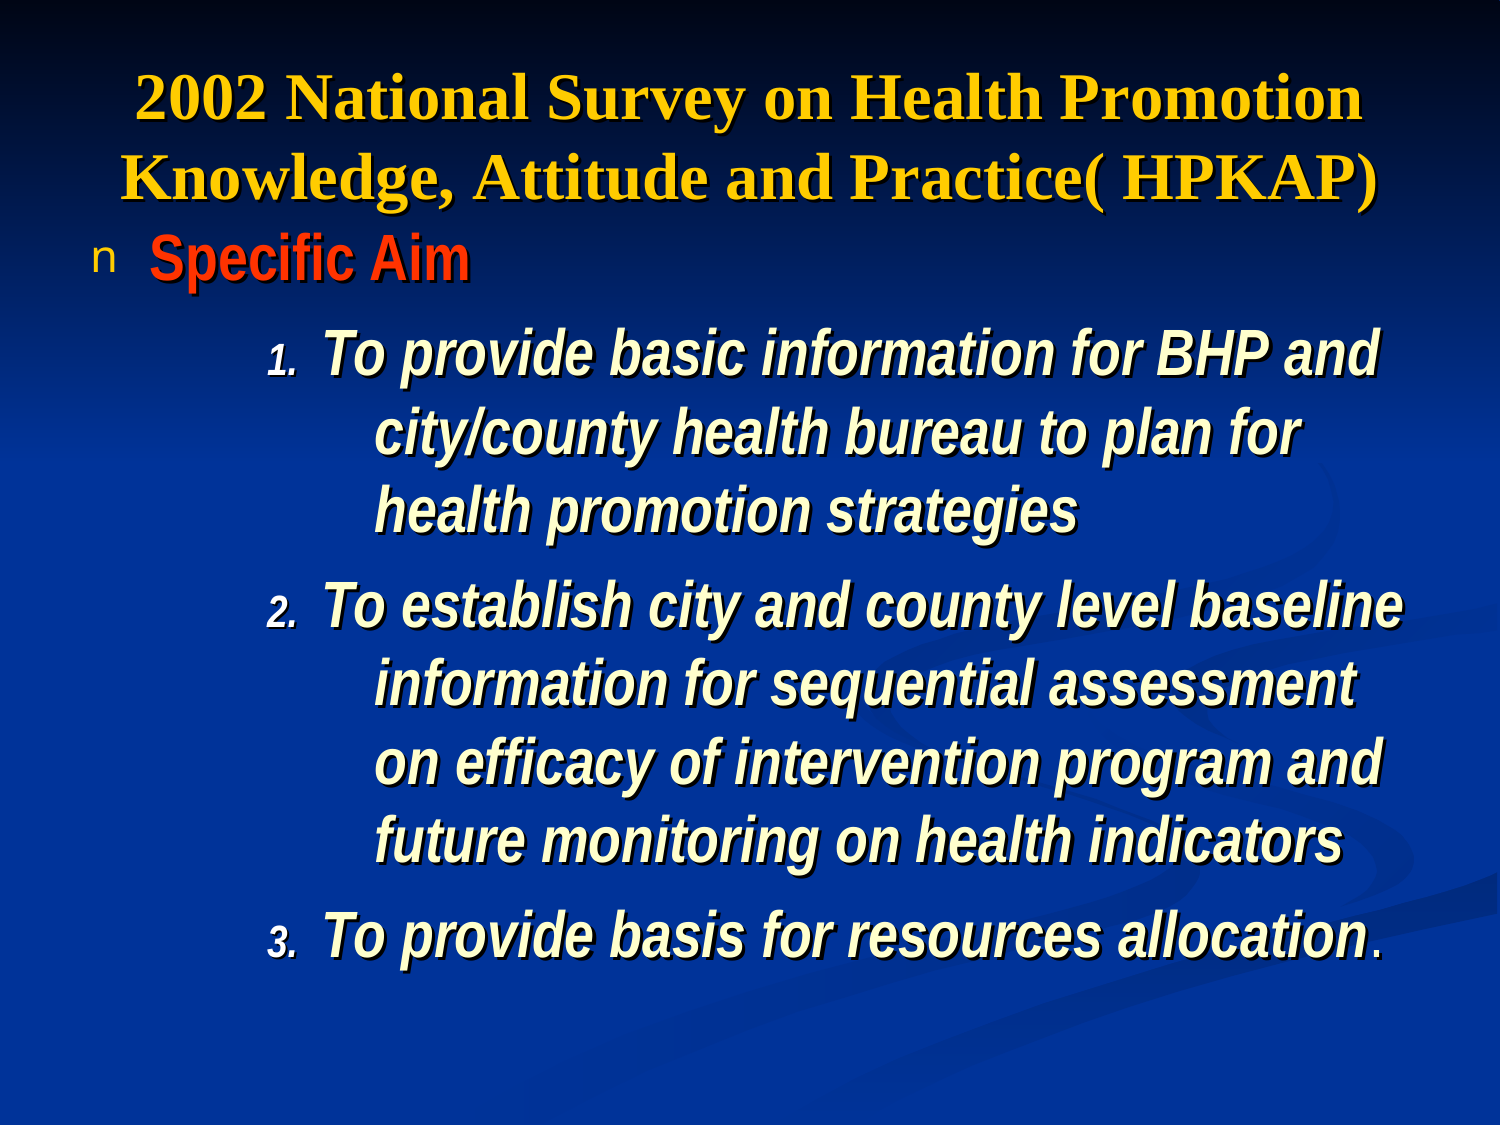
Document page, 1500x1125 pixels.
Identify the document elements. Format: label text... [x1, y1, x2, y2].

title 2002 National Survey on Health Promotion Knowledge, Attitude and Practice( HPKAP) [75, 45, 1426, 185]
list Specific Aim To provide basic information for BHP and city/county health bureau to plan for health promotion strategies To establish city and county level baseline information for sequential assessment on efficacy of intervention program and future monitoring on health indicators To provide basis for resources allocation. [75, 208, 1426, 1005]
